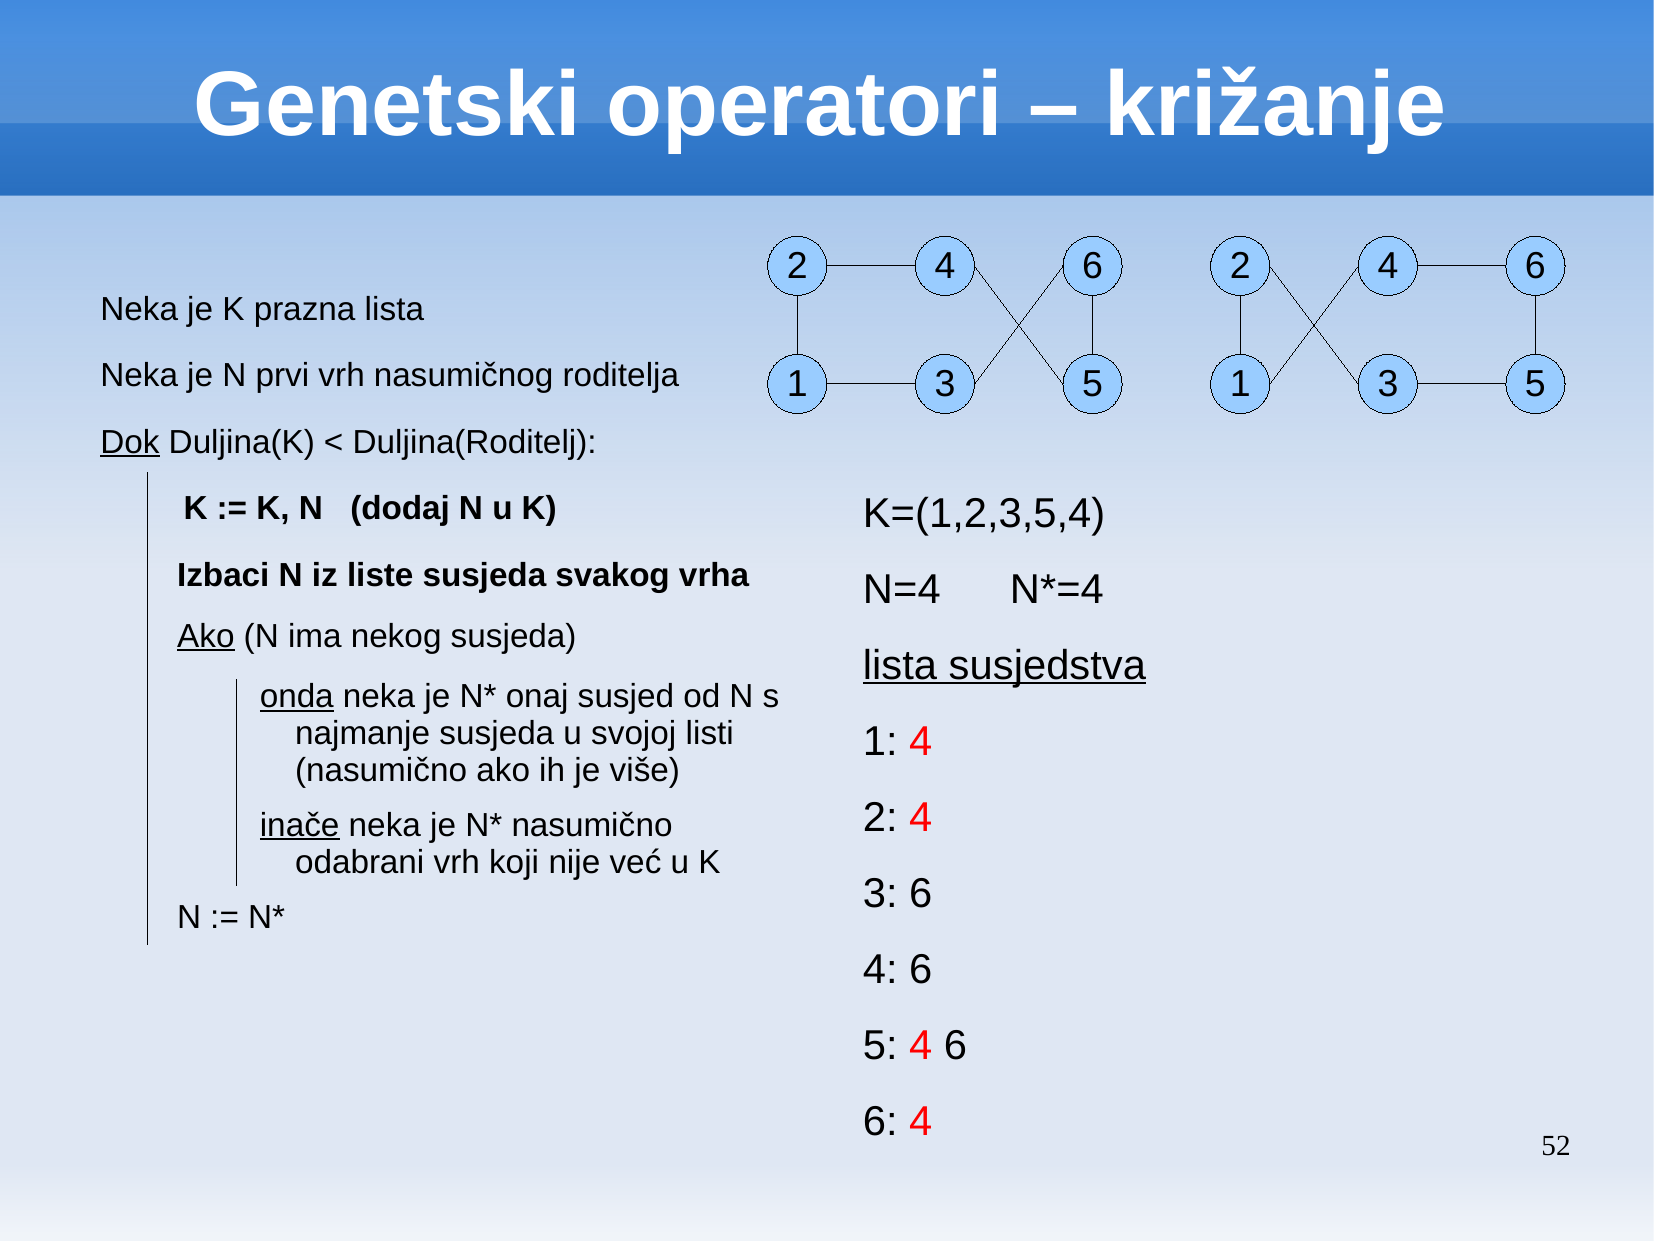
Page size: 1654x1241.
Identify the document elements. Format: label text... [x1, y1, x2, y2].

text_box 5 [1505, 354, 1566, 414]
text_box 1 [767, 354, 827, 414]
text_box 3 [1358, 354, 1418, 414]
text_box 3 [915, 354, 975, 414]
text_box 2 [767, 236, 827, 296]
text_box 4 [1358, 236, 1418, 296]
text_box 4 [915, 236, 975, 296]
text_box 6 [1063, 236, 1123, 296]
text_box 2 [1210, 236, 1270, 296]
text_box 5 [1062, 354, 1123, 414]
picture [0, 0, 1654, 1241]
text_box 6 [1505, 236, 1566, 296]
list K=(1,2,3,5,4) N=4 N*=4 lista susjedstva 1: 4 2: 4 3: 6 4: 6 5: 4 6 6: 4 [845, 290, 1572, 1211]
text_box 1 [1210, 354, 1270, 414]
list Neka je K prazna lista Neka je N prvi vrh nasumičnog roditelja Dok Duljina(K) < Duljina(Roditelj): K := K, N (dodaj N u K) Izbaci N iz liste susjeda svakog vrha Ako (N ima nekog susjeda) onda neka je N* onaj susjed od N s najmanje susjeda u svojoj listi (nasumično ako ih je više) inače neka je N* nasumično odabrani vrh koji nije već u K N := N* [82, 290, 809, 1134]
title Genetski operatori – križanje [76, 0, 1565, 208]
